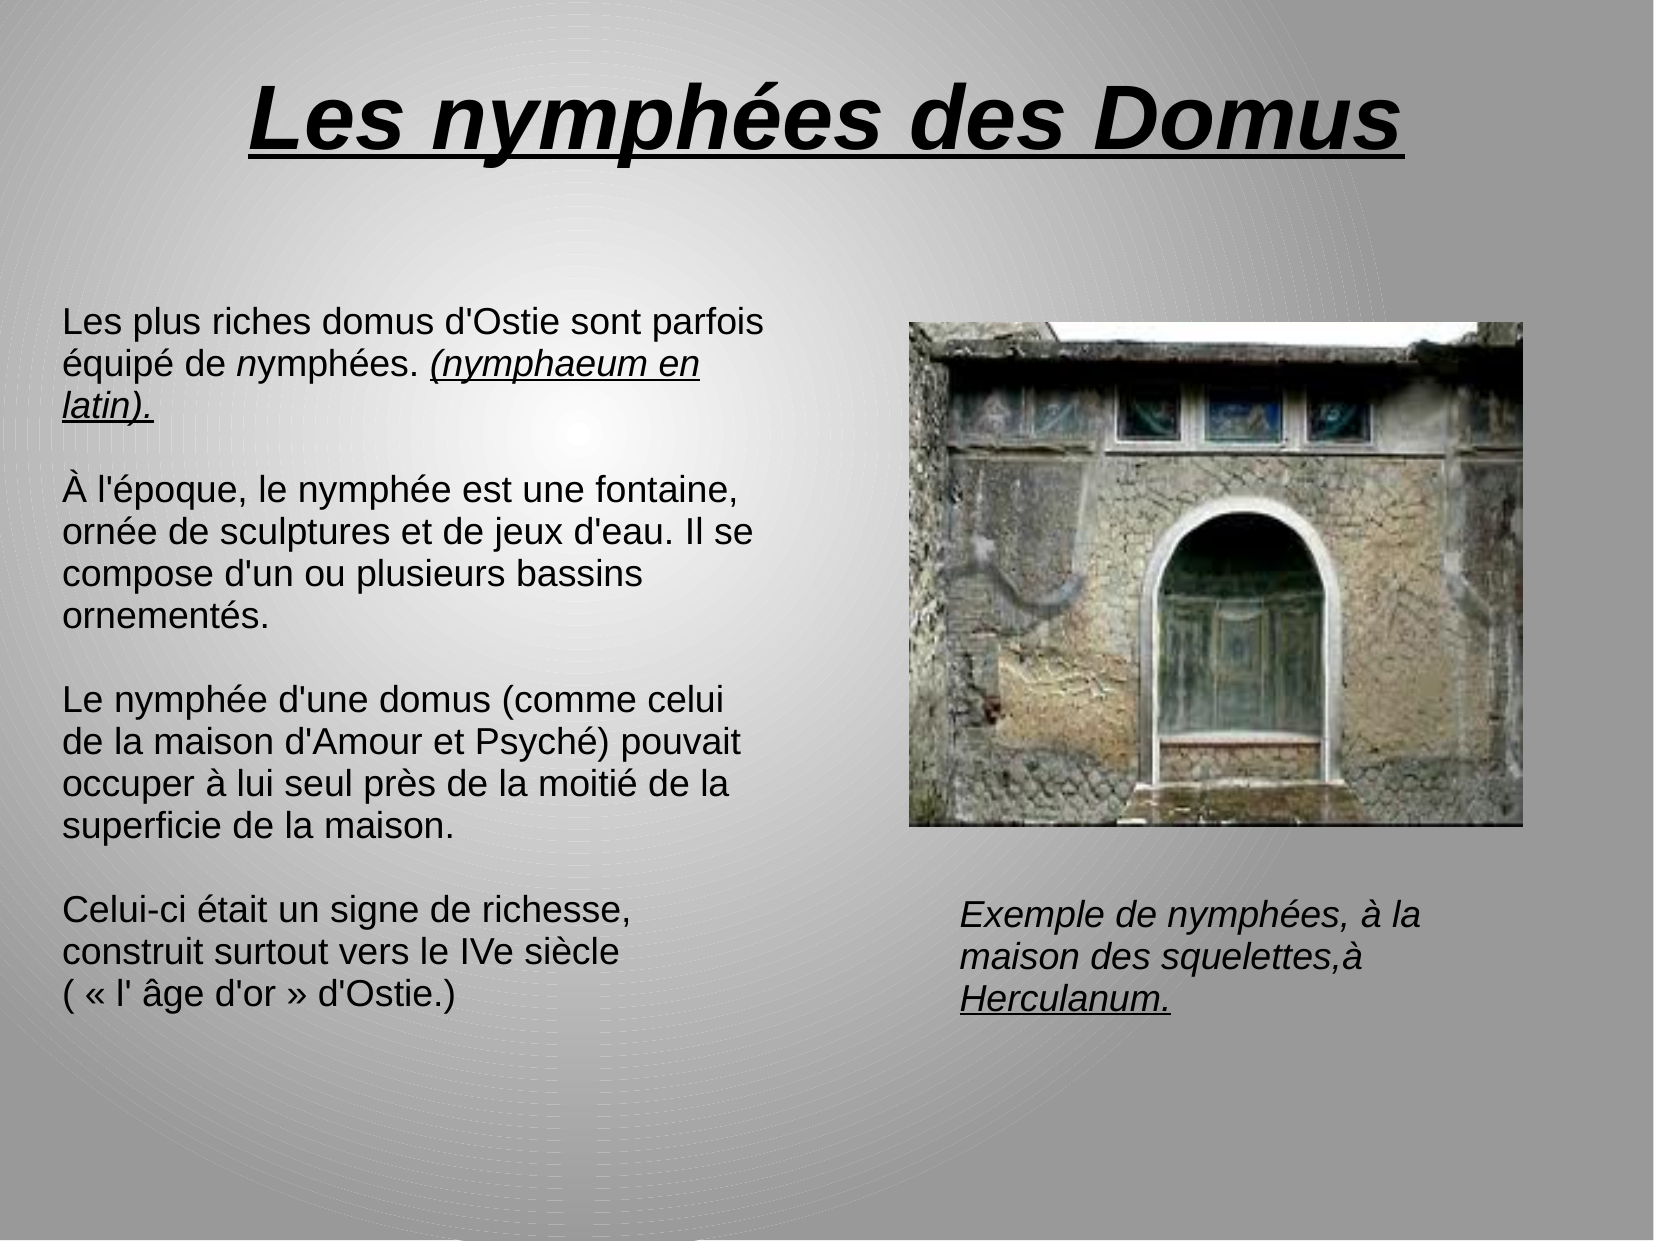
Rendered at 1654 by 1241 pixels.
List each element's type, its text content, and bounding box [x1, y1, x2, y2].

picture [909, 322, 1523, 827]
text_box Les nymphées des Domus [0, 59, 1654, 177]
text_box Les plus riches domus d'Ostie sont parfois équipé de nymphées. (nymphaeum en latin). À l'époque, le nymphée est une fontaine, ornée de sculptures et de jeux d'eau. Il se compose d'un ou plusieurs bassins ornementés. Le nymphée d'une domus (comme celui de la maison d'Amour et Psyché) pouvait occuper à lui seul près de la moitié de la superficie de la maison. Celui-ci était un signe de richesse, construit surtout vers le IVe siècle ( « l' âge d'or » d'Ostie.) [47, 293, 780, 1107]
text_box Exemple de nymphées, à la maison des squelettes,à Herculanum. [944, 885, 1477, 1026]
